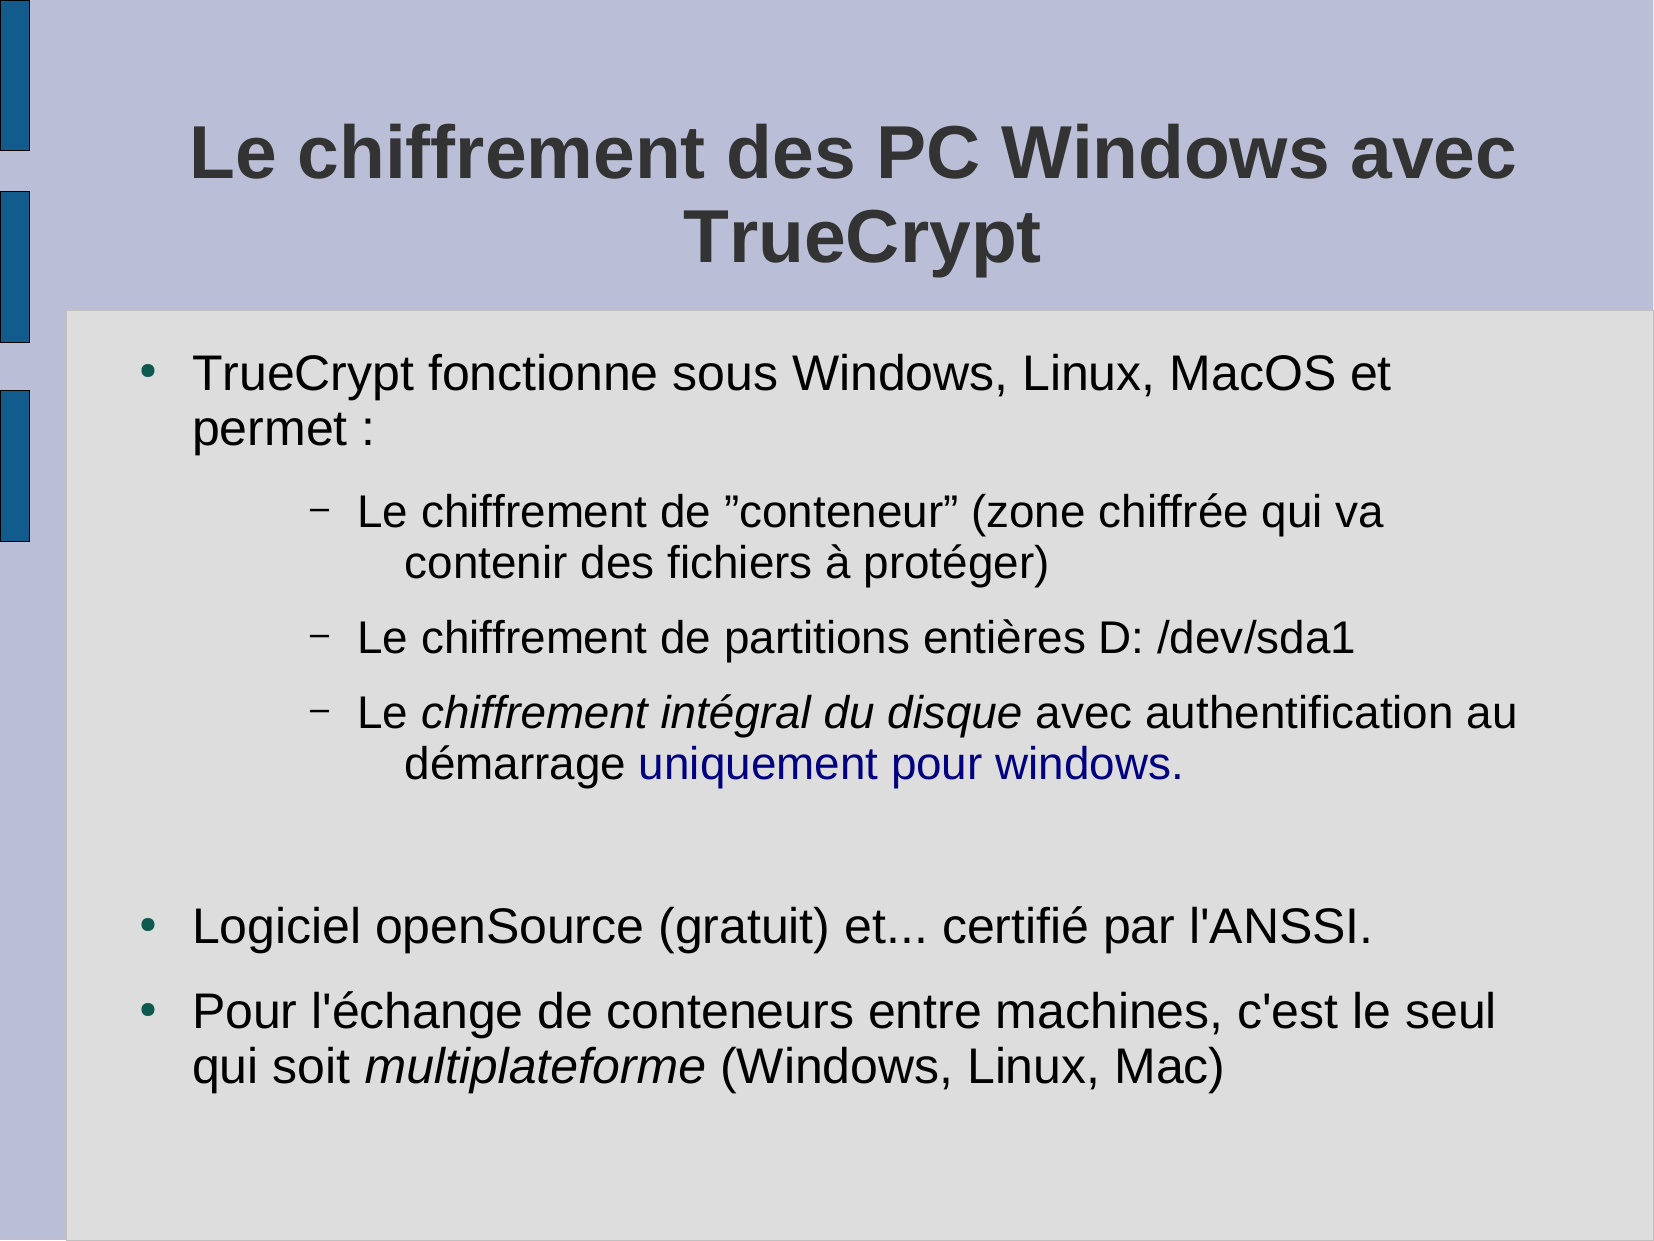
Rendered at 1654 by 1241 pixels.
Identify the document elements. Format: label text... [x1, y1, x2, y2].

title Le chiffrement des PC Windows avec TrueCrypt [121, 91, 1534, 299]
list TrueCrypt fonctionne sous Windows, Linux, MacOS et permet : Le chiffrement de ”conteneur” (zone chiffrée qui va contenir des fichiers à protéger) Le chiffrement de partitions entières D: /dev/sda1 Le chiffrement intégral du disque avec authentification au démarrage uniquement pour windows. Logiciel openSource (gratuit) et... certifié par l'ANSSI. Pour l'échange de conteneurs entre machines, c'est le seul qui soit multiplateforme (Windows, Linux, Mac) [121, 344, 1534, 1127]
